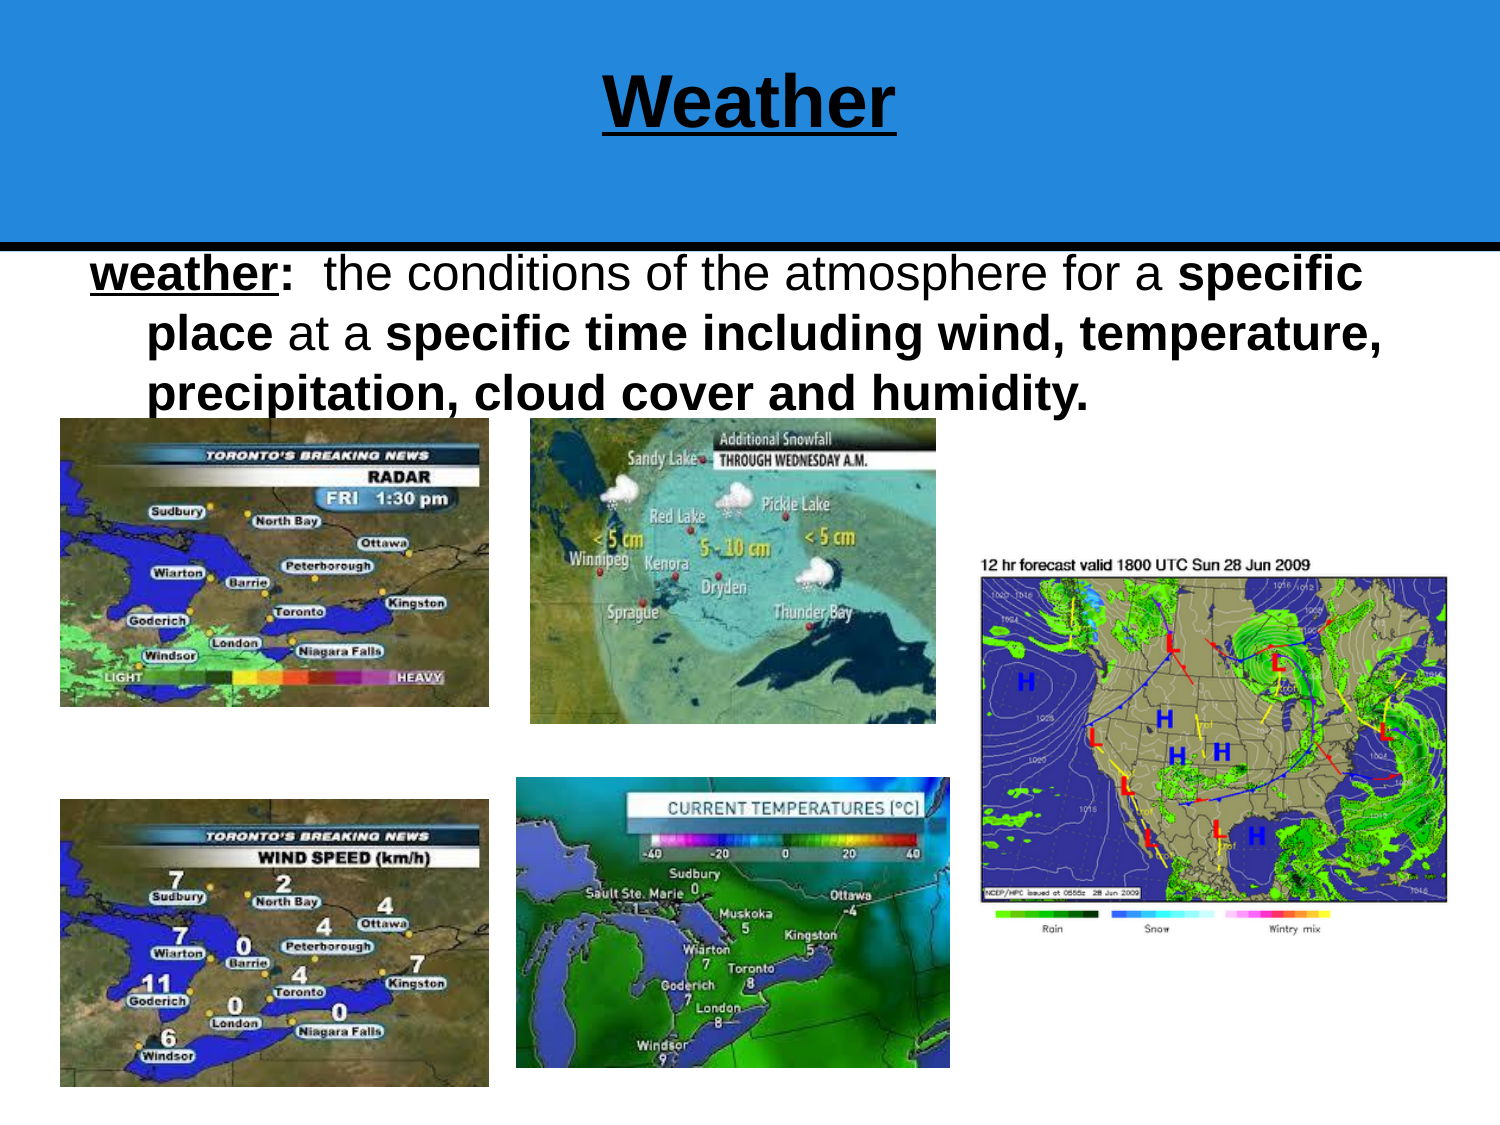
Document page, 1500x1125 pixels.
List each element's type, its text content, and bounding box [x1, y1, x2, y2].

picture [60, 799, 489, 1087]
picture [60, 418, 489, 707]
text_box weather: the conditions of the atmosphere for a specific place at a specific time including wind, temperature, precipitation, cloud cover and humidity. [75, 232, 1425, 1048]
picture [516, 777, 950, 1068]
picture [530, 418, 936, 724]
text_box Weather [75, 45, 1425, 232]
picture [977, 544, 1452, 936]
